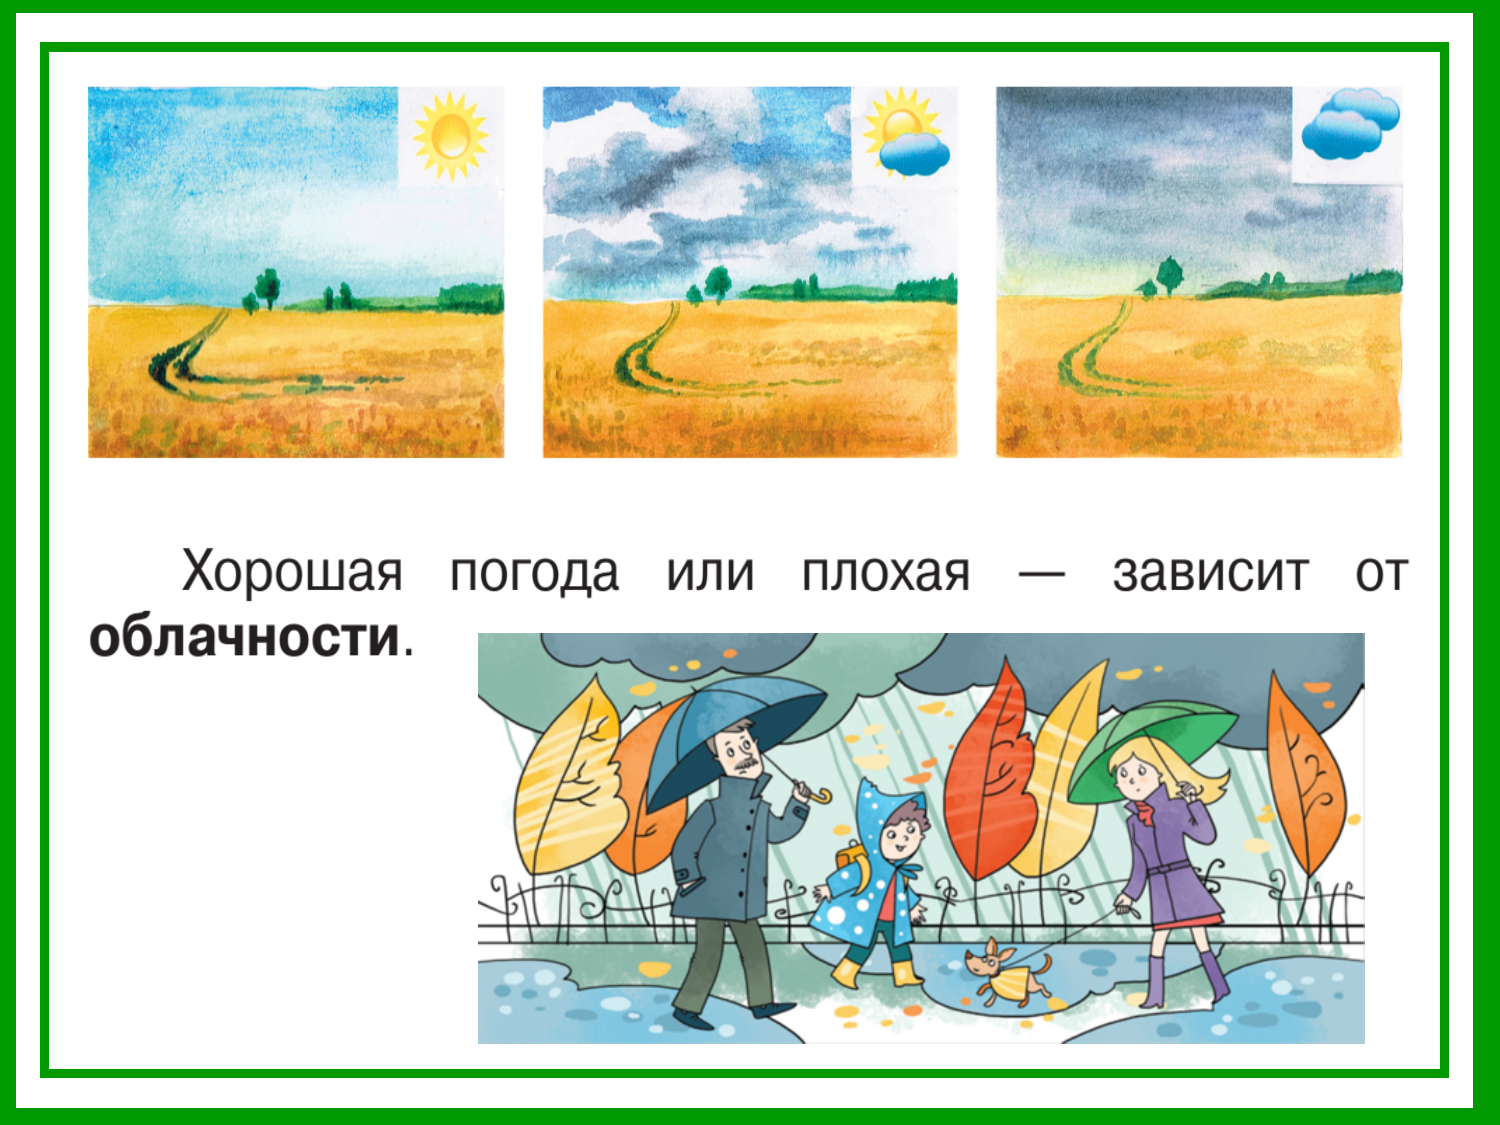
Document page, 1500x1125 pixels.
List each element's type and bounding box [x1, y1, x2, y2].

picture [71, 78, 1418, 1044]
